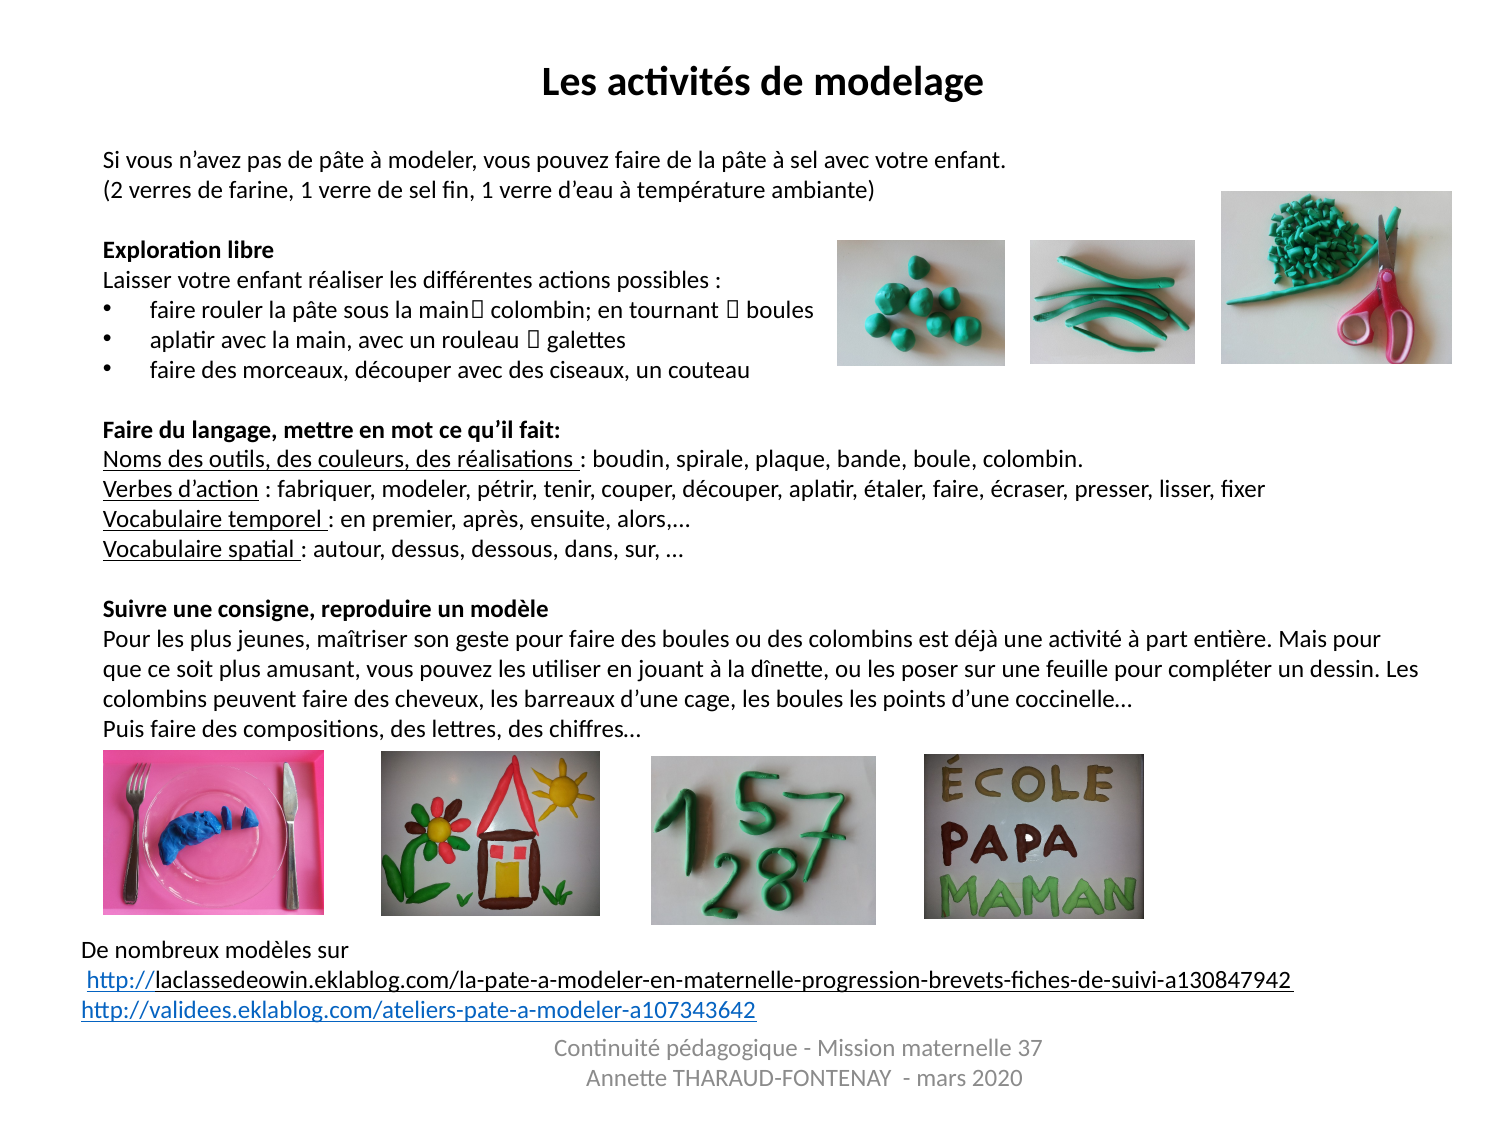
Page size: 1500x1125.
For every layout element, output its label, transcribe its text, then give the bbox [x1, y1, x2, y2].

text_box De nombreux modèles sur http://laclassedeowin.eklablog.com/la-pate-a-modeler-en-maternelle-progression-brevets-fiches-de-suivi-a130847942 http://validees.eklablog.com/ateliers-pate-a-modeler-a107343642 [66, 926, 1401, 1032]
text_box Continuité pédagogique - Mission maternelle 37 Annette THARAUD-FONTENAY - mars 2020 [452, 1031, 1158, 1092]
picture [1221, 191, 1452, 364]
picture [837, 240, 1005, 366]
picture [381, 751, 600, 916]
text_box Les activités de modelage Si vous n’avez pas de pâte à modeler, vous pouvez faire de la pâte à sel avec votre enfant. (2 verres de farine, 1 verre de sel fin, 1 verre d’eau à température ambiante) Exploration libre Laisser votre enfant réaliser les différentes actions possibles : faire rouler la pâte sous la main colombin; en tournant  boules aplatir avec la main, avec un rouleau  galettes faire des morceaux, découper avec des ciseaux, un couteau Faire du langage, mettre en mot ce qu’il fait: Noms des outils, des couleurs, des réalisations : boudin, spirale, plaque, bande, boule, colombin. Verbes d’action : fabriquer, modeler, pétrir, tenir, couper, découper, aplatir, étaler, faire, écraser, presser, lisser, fixer Vocabulaire temporel : en premier, après, ensuite, alors,... Vocabulaire spatial : autour, dessus, dessous, dans, sur, … Suivre une consigne, reproduire un modèle Pour les plus jeunes, maîtriser son geste pour faire des boules ou des colombins est déjà une activité à part entière. Mais pour que ce soit plus amusant, vous pouvez les utiliser en jouant à la dînette, ou les poser sur une feuille pour compléter un dessin. Les colombins peuvent faire des cheveux, les barreaux d’une cage, les boules les points d’une coccinelle… Puis faire des compositions, des lettres, des chiffres… [88, 46, 1439, 750]
picture [651, 756, 876, 925]
picture [924, 754, 1144, 919]
picture [1030, 240, 1195, 364]
picture [103, 750, 324, 915]
